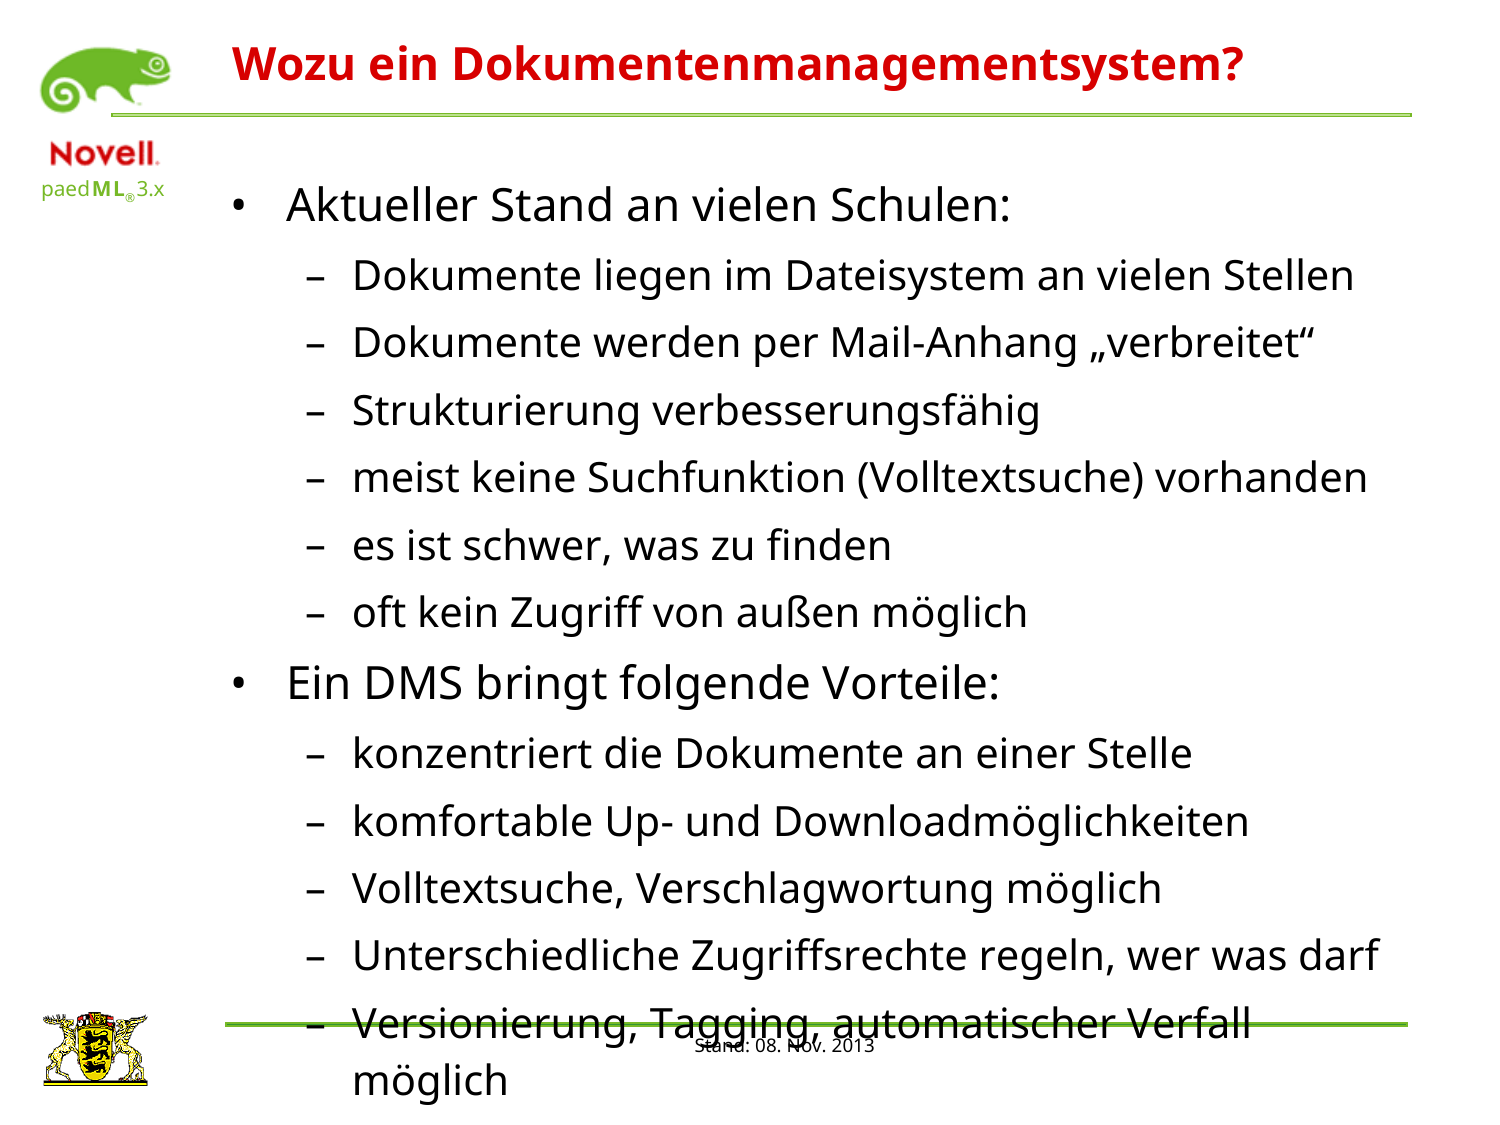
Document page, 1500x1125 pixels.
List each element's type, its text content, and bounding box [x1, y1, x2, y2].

title Wozu ein Dokumentenmanagementsystem? [232, 7, 1388, 118]
picture [26, 30, 184, 188]
picture [41, 1011, 148, 1088]
list Aktueller Stand an vielen Schulen: Dokumente liegen im Dateisystem an vielen Stellen Dokumente werden per Mail-Anhang „verbreitet“ Strukturierung verbesserungsfähig meist keine Suchfunktion (Volltextsuche) vorhanden es ist schwer, was zu finden oft kein Zugriff von außen möglich Ein DMS bringt folgende Vorteile: konzentriert die Dokumente an einer Stelle komfortable Up- und Downloadmöglichkeiten Volltextsuche, Verschlagwortung möglich Unterschiedliche Zugriffsrechte regeln, wer was darf Versionierung, Tagging, automatischer Verfall möglich [230, 172, 1388, 962]
